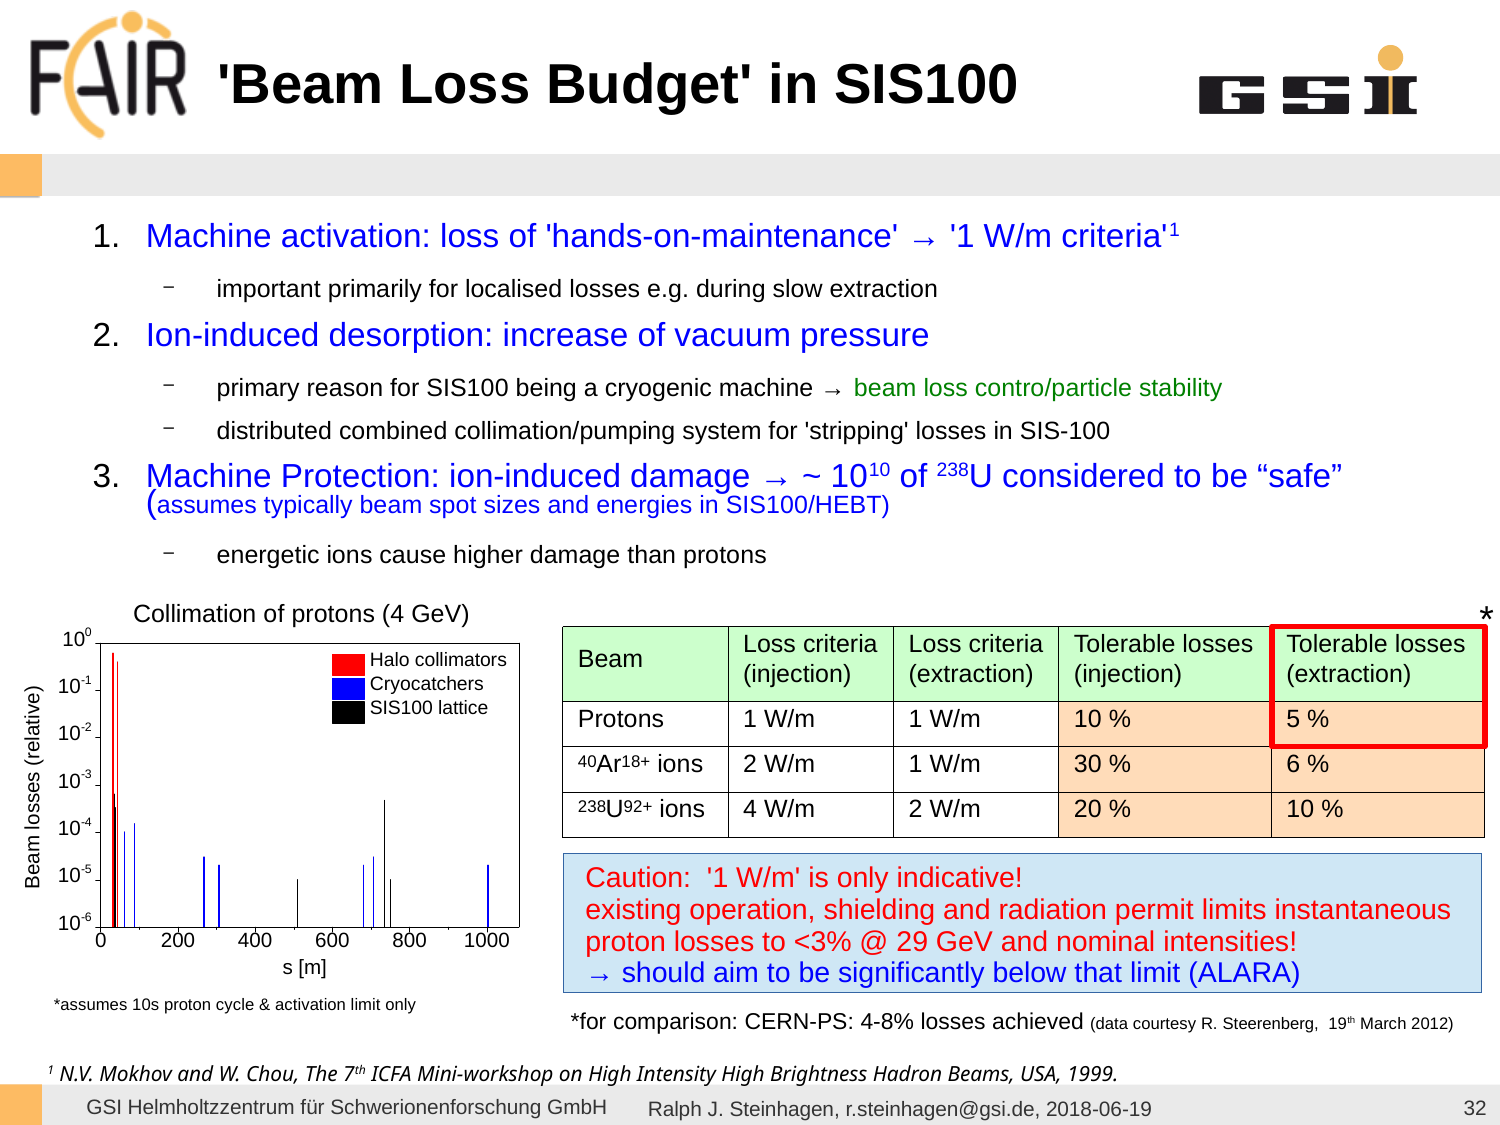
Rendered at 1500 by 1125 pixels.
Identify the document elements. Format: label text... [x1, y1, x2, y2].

text_box (extraction) [1286, 660, 1412, 697]
text_box Caution: '1 W/m' is only indicative! existing operation, shielding and radiation permit limits instantaneous proton losses to <3% @ 29 GeV and nominal intensities! → should aim to be significantly below that limit (ALARA) [570, 854, 1472, 1001]
text_box ions [657, 750, 704, 787]
text_box (injection) [1073, 660, 1183, 697]
text_box 10 [62, 627, 86, 658]
text_box *assumes 10s proton cycle & activation limit only [39, 987, 432, 1021]
text_box Beam losses (relative) [20, 686, 51, 890]
text_box -1 [80, 673, 92, 692]
text_box 40 [577, 752, 596, 777]
text_box (extraction) [908, 660, 1034, 697]
text_box 18+ [621, 752, 651, 777]
text_box Ar [596, 750, 622, 787]
text_box 0 [84, 625, 92, 644]
text_box -2 [80, 720, 92, 739]
text_box [1059, 627, 1269, 701]
text_box 238 [577, 797, 605, 822]
text_box Protons [577, 705, 665, 742]
text_box 10 [57, 864, 82, 895]
text_box 400 [237, 928, 273, 959]
text_box -4 [80, 815, 92, 834]
text_box 10 % [1286, 795, 1344, 832]
text_box 10 [57, 722, 82, 753]
text_box 10 [57, 675, 82, 705]
text_box U [605, 795, 624, 832]
text_box 1000 [463, 928, 511, 959]
text_box Collimation of protons (4 GeV) [133, 600, 469, 637]
text_box 5 % [1286, 705, 1330, 742]
text_box 1 W/m [908, 705, 982, 742]
text_box 800 [392, 928, 428, 959]
picture [30, 9, 187, 141]
title 'Beam Loss Budget' in SIS100 [217, 20, 1109, 147]
text_box *for comparison: CERN-PS: 4-8% losses achieved (data courtesy R. Steerenberg, 19th March 2012) [555, 1001, 1477, 1042]
text_box [729, 627, 893, 701]
text_box Tolerable losses [1073, 630, 1262, 667]
text_box 20 % [1073, 795, 1132, 832]
text_box Halo collimators [364, 649, 513, 678]
text_box 2 W/m [908, 795, 982, 832]
text_box Loss criteria [908, 630, 1051, 667]
text_box [1275, 629, 1482, 701]
text_box [1059, 793, 1271, 837]
text_box Cryocatchers [364, 673, 485, 697]
text_box (injection) [743, 660, 852, 697]
picture [1197, 42, 1419, 117]
text_box [1059, 702, 1269, 746]
text_box 1 W/m [743, 705, 816, 742]
text_box [1059, 747, 1271, 792]
text_box -6 [80, 909, 92, 928]
list Machine activation: loss of 'hands-on-maintenance' → '1 W/m criteria'1 important primarily for localised losses e.g. during slow extraction Ion-induced desorption: increase of vacuum pressure primary reason for SIS100 being a cryogenic machine → beam loss contro/particle stability distributed combined collimation/pumping system for 'stripping' losses in SIS-100 Machine Protection: ion-induced damage → ~ 1010 of 238U considered to be “safe” (assumes typically beam spot sizes and energies in SIS100/HEBT) energetic ions cause higher damage than protons [75, 226, 1425, 591]
text_box 1 N.V. Mokhov and W. Chou, The 7th ICFA Mini-workshop on High Intensity High Brightness Hadron Beams, USA, 1999. [32, 1051, 1382, 1093]
text_box 10 [57, 769, 82, 800]
text_box -5 [80, 862, 92, 881]
text_box [563, 853, 1482, 993]
text_box -3 [80, 768, 92, 786]
text_box 600 [315, 928, 350, 959]
text_box 1 W/m [908, 750, 982, 787]
text_box [1275, 702, 1482, 744]
text_box [332, 654, 364, 675]
text_box [1272, 749, 1484, 792]
text_box 2 W/m [743, 750, 816, 787]
text_box [894, 627, 1058, 701]
text_box 10 [57, 817, 82, 847]
text_box 30 % [1073, 750, 1132, 787]
text_box 92+ [623, 797, 653, 822]
text_box 200 [160, 928, 196, 959]
text_box Beam [577, 645, 644, 682]
text_box [563, 627, 728, 701]
text_box SIS100 lattice [364, 697, 489, 725]
text_box 0 [94, 928, 107, 959]
text_box [332, 678, 364, 699]
text_box Tolerable losses [1286, 630, 1474, 667]
text_box [332, 702, 364, 723]
text_box 6 % [1286, 750, 1330, 787]
text_box Loss criteria [743, 630, 885, 667]
text_box 4 W/m [743, 795, 816, 832]
text_box ions [659, 795, 706, 832]
text_box * [1464, 590, 1500, 648]
text_box 10 % [1073, 705, 1132, 742]
text_box [1272, 793, 1484, 837]
text_box s [m] [282, 955, 328, 986]
text_box 10 [57, 911, 82, 942]
